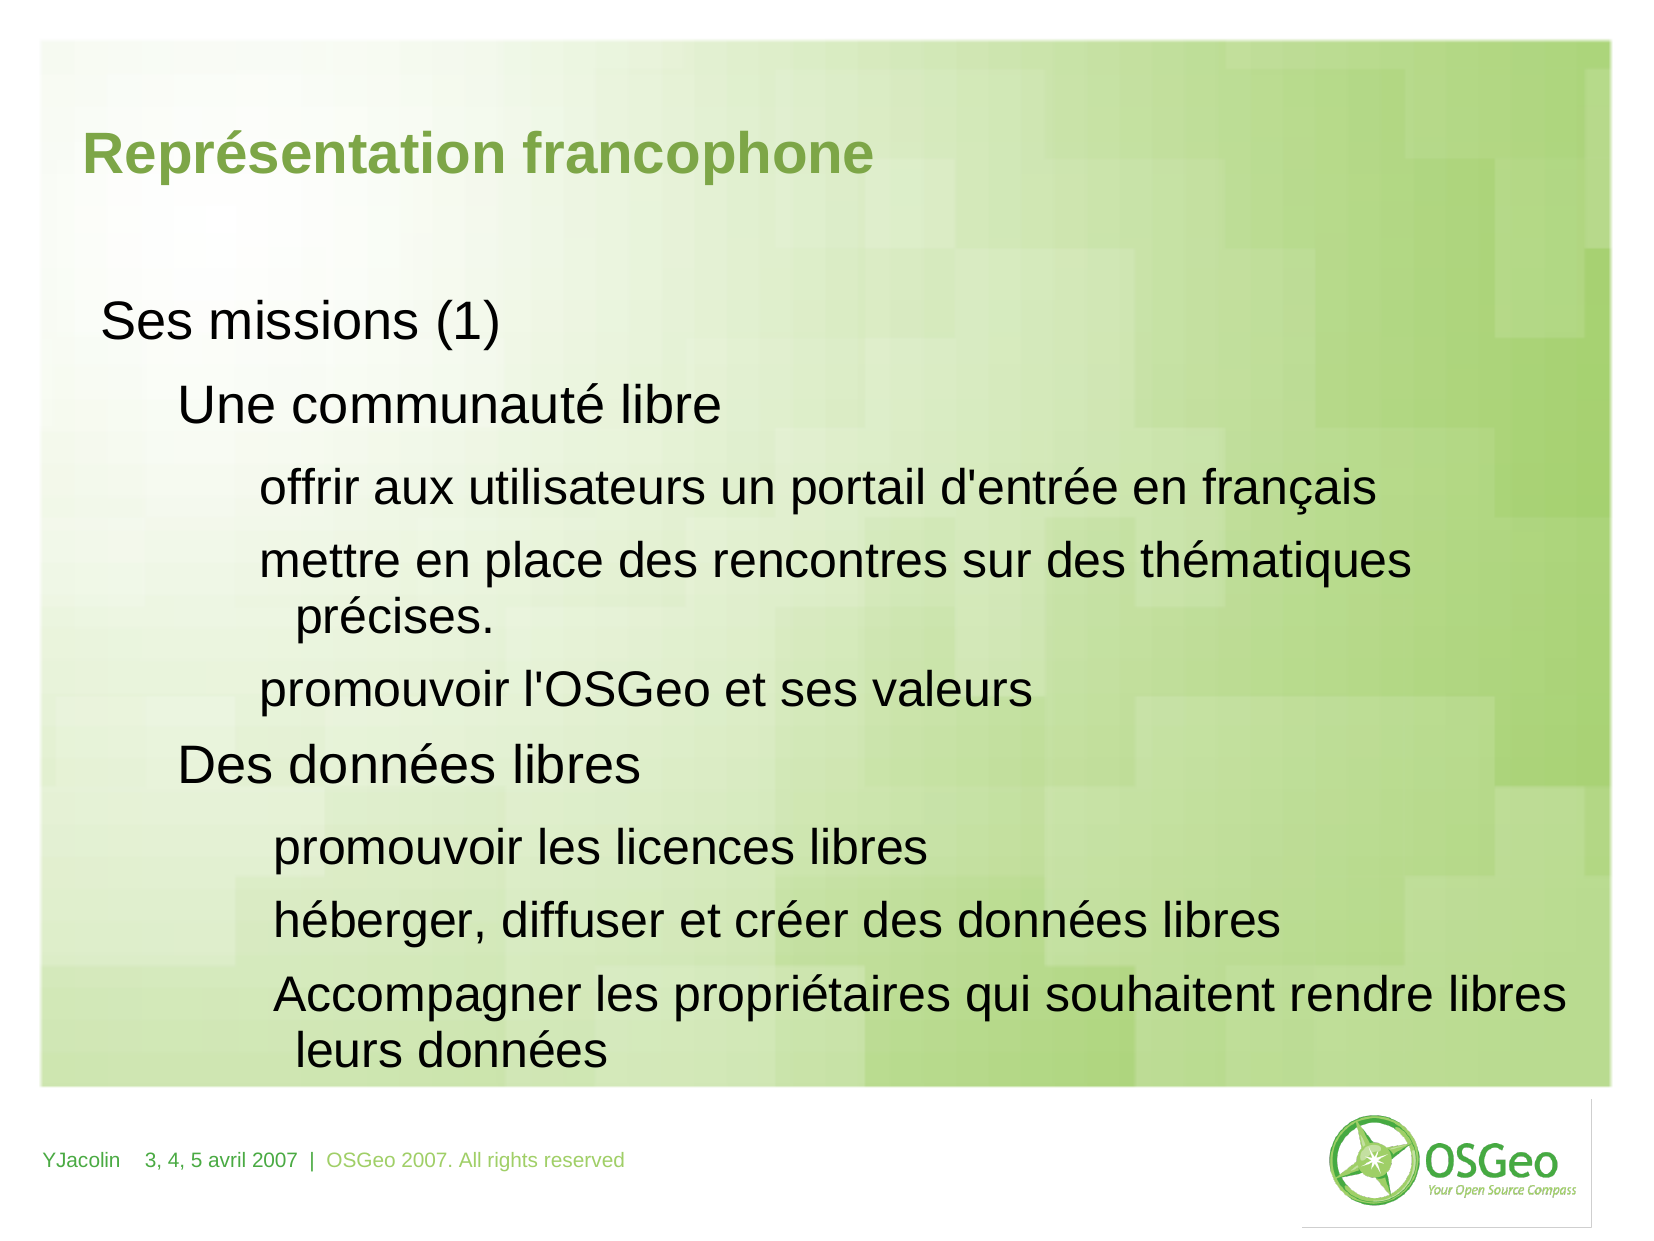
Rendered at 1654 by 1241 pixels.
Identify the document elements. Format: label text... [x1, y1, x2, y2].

list Ses missions (1) Une communauté libre offrir aux utilisateurs un portail d'entrée en français mettre en place des rencontres sur des thématiques précises. promouvoir l'OSGeo et ses valeurs Des données libres promouvoir les licences libres héberger, diffuser et créer des données libres Accompagner les propriétaires qui souhaitent rendre libres leurs données [82, 290, 1571, 1109]
picture [0, 1, 1654, 1239]
title Représentation francophone [82, 49, 1571, 257]
